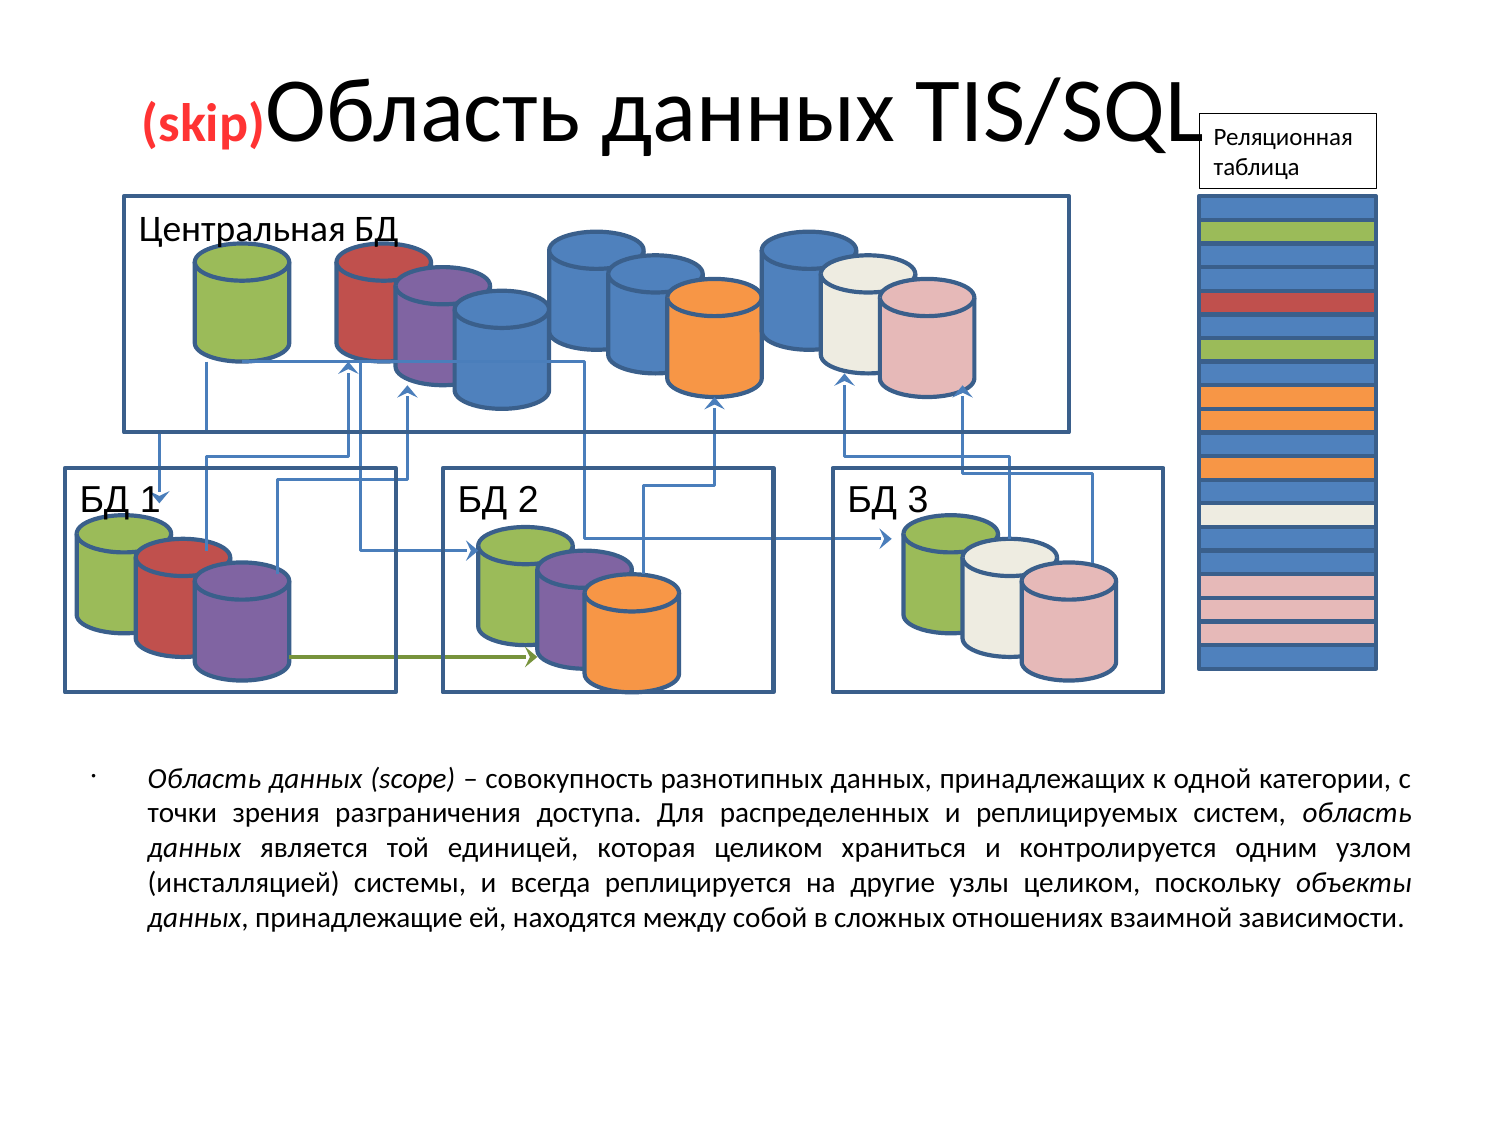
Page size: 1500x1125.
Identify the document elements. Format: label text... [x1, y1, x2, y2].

text_box [903, 515, 1117, 681]
text_box [395, 363, 550, 409]
title (skip)Область данных TIS/SQL [76, 42, 1270, 126]
text_box БД 2 [442, 467, 561, 528]
text_box [336, 231, 975, 398]
text_box БД 1 [64, 467, 183, 528]
list Область данных (scope) – совокупность разнотипных данных, принадлежащих к одной категории, с точки зрения разграничения доступа. Для распределенных и реплицируемых систем, область данных является той единицей, которая целиком храниться и контроли­руется одним узлом (инсталляцией) системы, и всегда реплицируется на другие узлы це­ликом, поскольку объекты данных, принадлежащие ей, находятся между собой в слож­ных отношениях взаимной зависимости. [76, 751, 1427, 1012]
text_box Реляционная таблица [1198, 113, 1376, 189]
text_box [76, 528, 290, 681]
text_box [1198, 196, 1376, 669]
text_box [478, 528, 680, 690]
text_box Центральная БД [123, 196, 538, 257]
text_box [194, 257, 290, 362]
text_box БД 3 [832, 467, 951, 528]
